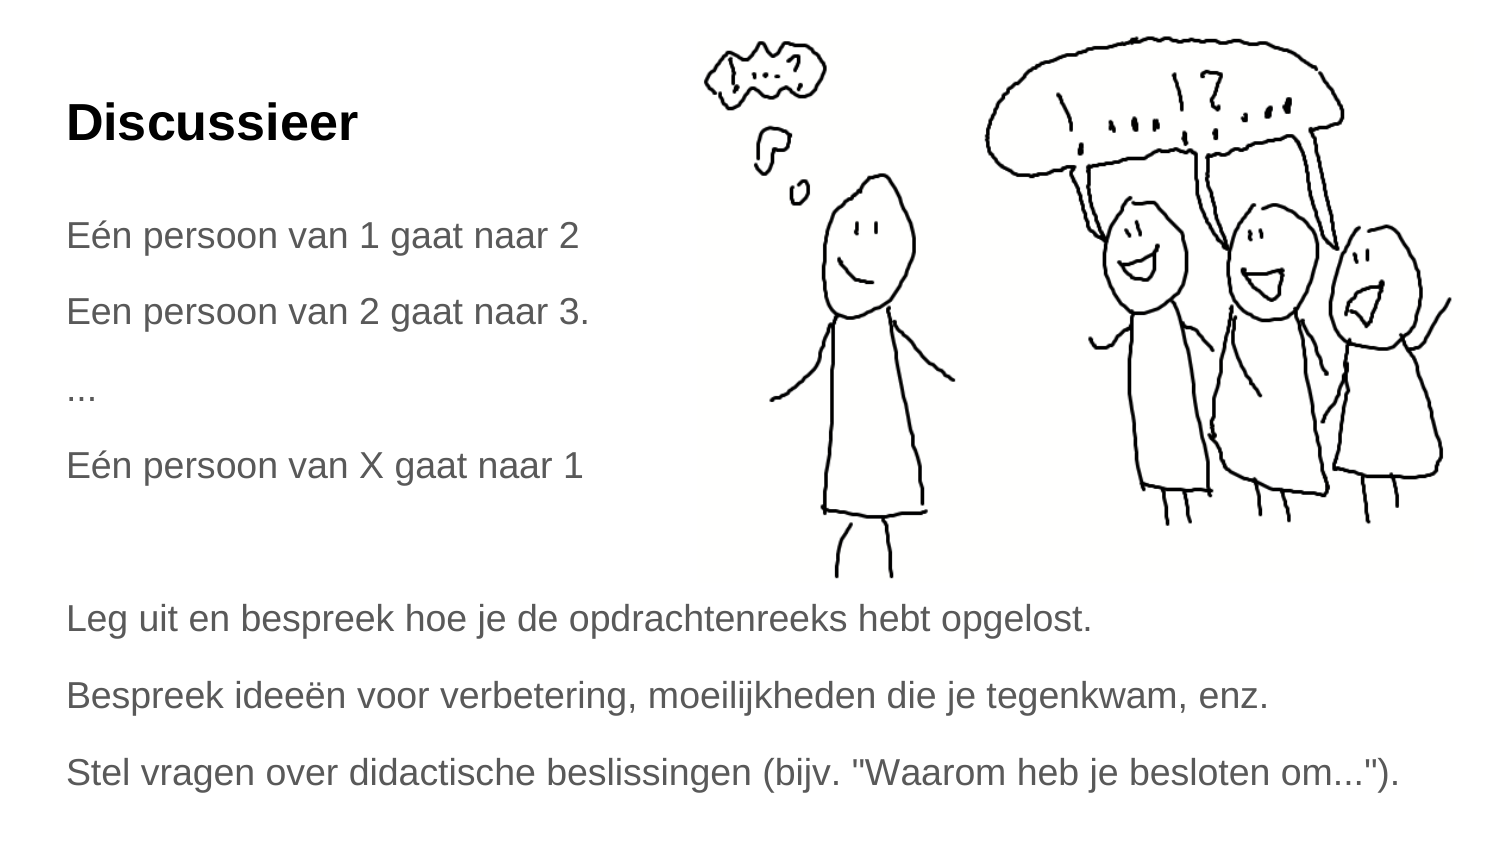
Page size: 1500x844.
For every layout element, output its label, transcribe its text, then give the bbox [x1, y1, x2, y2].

picture [697, 33, 1474, 583]
list Eén persoon van 1 gaat naar 2 Een persoon van 2 gaat naar 3. ... Eén persoon van X gaat naar 1 Leg uit en bespreek hoe je de opdrachtenreeks hebt opgelost. Bespreek ideeën voor verbetering, moeilijkheden die je tegenkwam, enz. Stel vragen over didactische beslissingen (bijv. "Waarom heb je besloten om..."). [51, 189, 1449, 844]
title Discussieer [51, 72, 697, 167]
